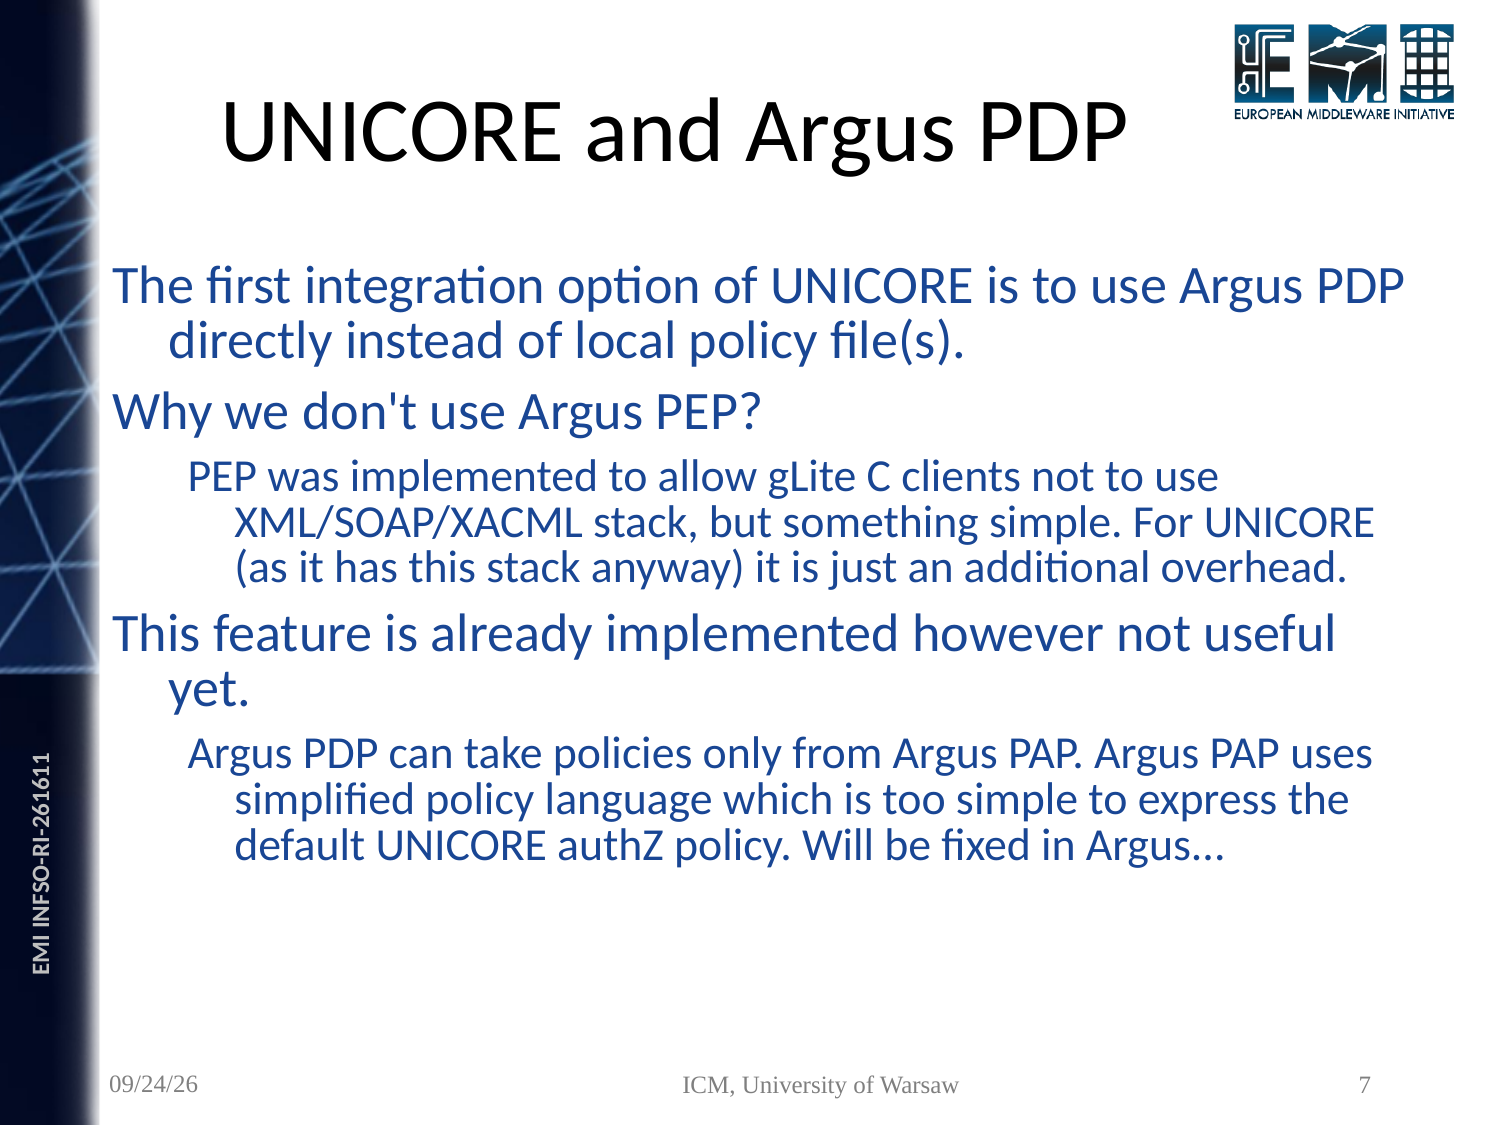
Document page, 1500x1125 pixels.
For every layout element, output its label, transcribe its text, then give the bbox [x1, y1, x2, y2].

title UNICORE and Argus PDP [112, 44, 1238, 233]
picture [0, 0, 111, 1125]
list The first integration option of UNICORE is to use Argus PDP directly instead of local policy file(s). Why we don't use Argus PEP? PEP was implemented to allow gLite C clients not to use XML/SOAP/XACML stack, but something simple. For UNICORE (as it has this stack anyway) it is just an additional overhead. This feature is already implemented however not useful yet. Argus PDP can take policies only from Argus PAP. Argus PAP uses simplified policy language which is too simple to express the default UNICORE authZ policy. Will be fixed in Argus... [112, 263, 1425, 1006]
picture [1185, 8, 1500, 140]
